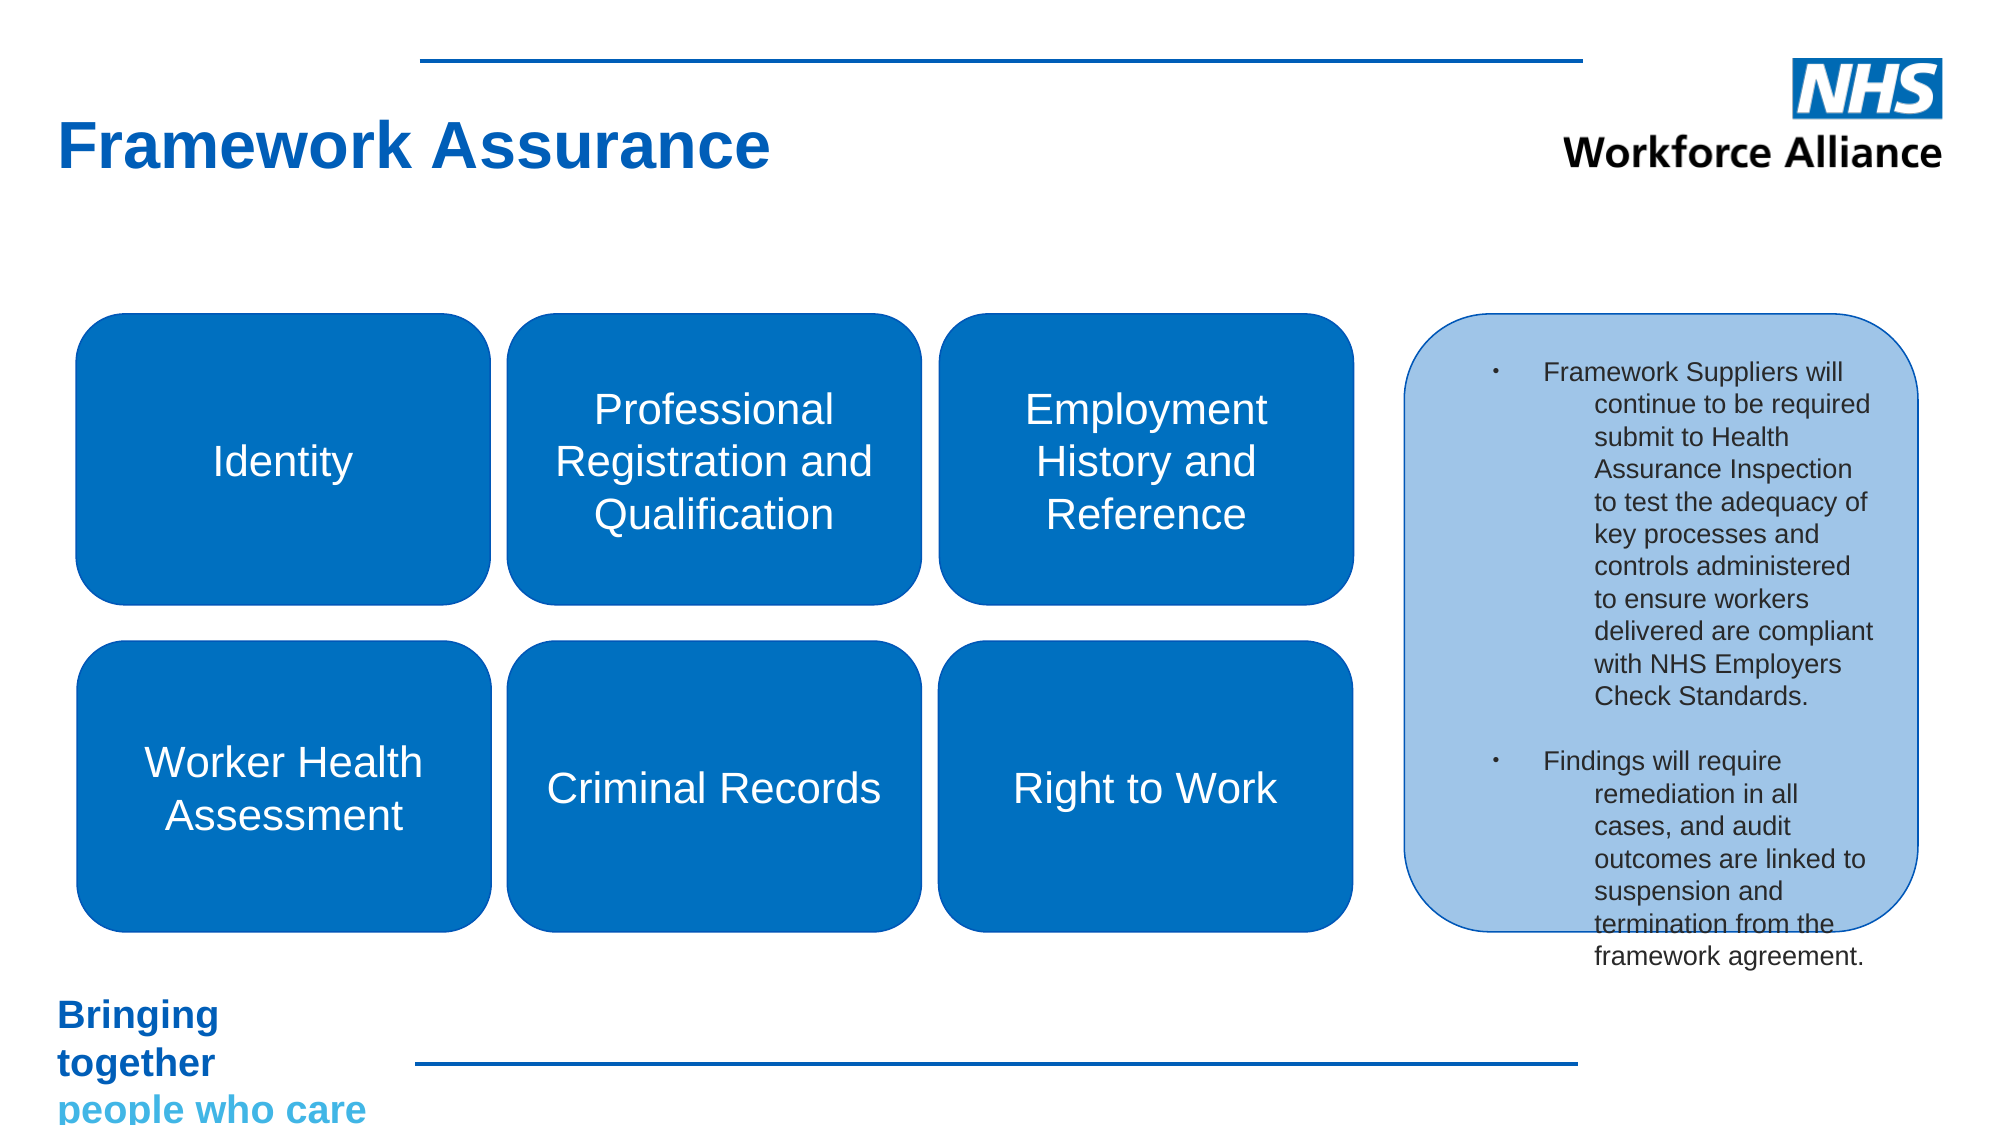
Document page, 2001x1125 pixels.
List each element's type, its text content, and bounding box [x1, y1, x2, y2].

text_box Identity [76, 313, 491, 605]
text_box Right to Work [938, 641, 1353, 932]
picture [1563, 59, 1943, 168]
text_box Employment History and Reference [939, 313, 1354, 605]
title Framework Assurance [56, 90, 1038, 182]
text_box Bringing together people who care [56, 989, 382, 1069]
text_box Professional Registration and Qualification [507, 313, 922, 605]
text_box Framework Suppliers will continue to be required submit to Health Assurance Inspection to test the adequacy of key processes and controls administered to ensure workers delivered are compliant with NHS Employers Check Standards. Findings will require remediation in all cases, and audit outcomes are linked to suspension and termination from the framework agreement. [1404, 313, 1918, 932]
text_box Criminal Records [507, 641, 922, 932]
text_box Worker Health Assessment [77, 641, 492, 932]
